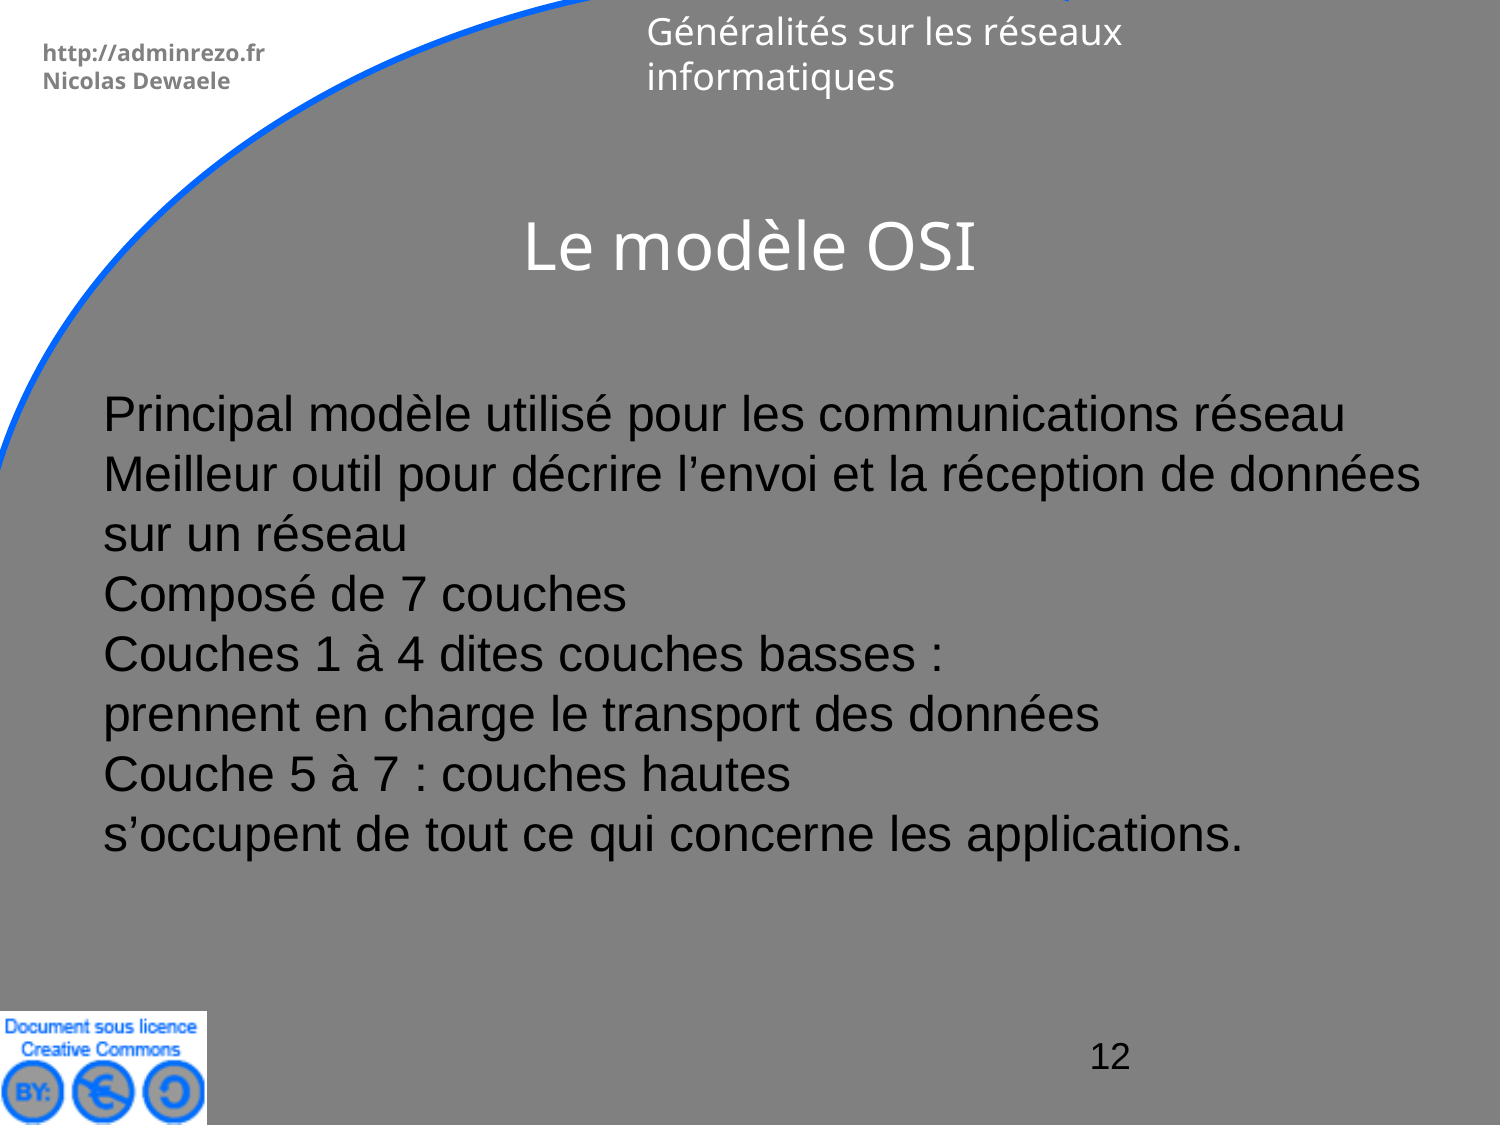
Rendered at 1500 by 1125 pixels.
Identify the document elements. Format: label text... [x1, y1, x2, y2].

picture [0, 1011, 207, 1125]
text_box Le modèle OSI [0, 196, 1500, 292]
text_box Principal modèle utilisé pour les communications réseau Meilleur outil pour décrire l’envoi et la réception de données sur un réseau Composé de 7 couches Couches 1 à 4 dites couches basses : prennent en charge le transport des données Couche 5 à 7 : couches hautes s’occupent de tout ce qui concerne les applications. [88, 373, 1471, 869]
